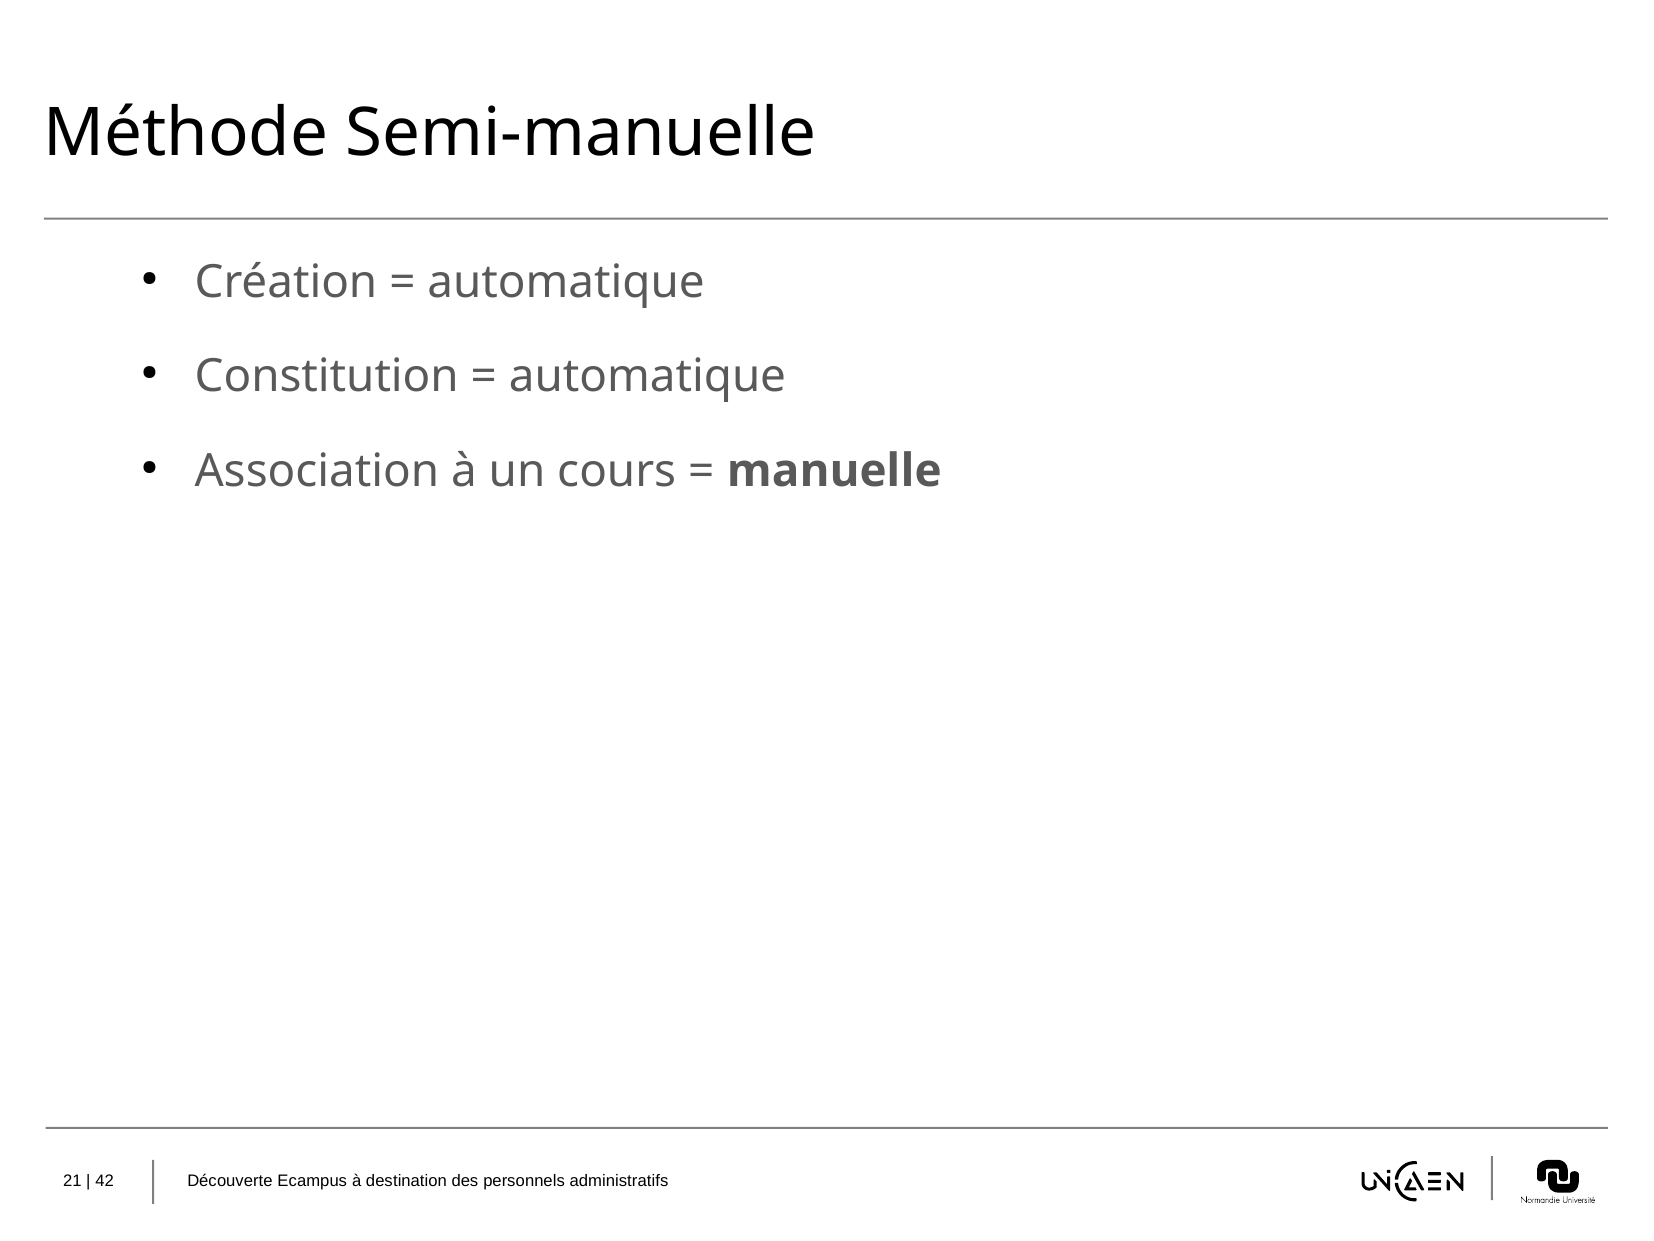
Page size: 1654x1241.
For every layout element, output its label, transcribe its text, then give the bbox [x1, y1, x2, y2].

list Création = automatique Constitution = automatique Association à un cours = manuelle [123, 248, 1608, 1113]
title Méthode Semi-manuelle [43, 65, 1608, 193]
